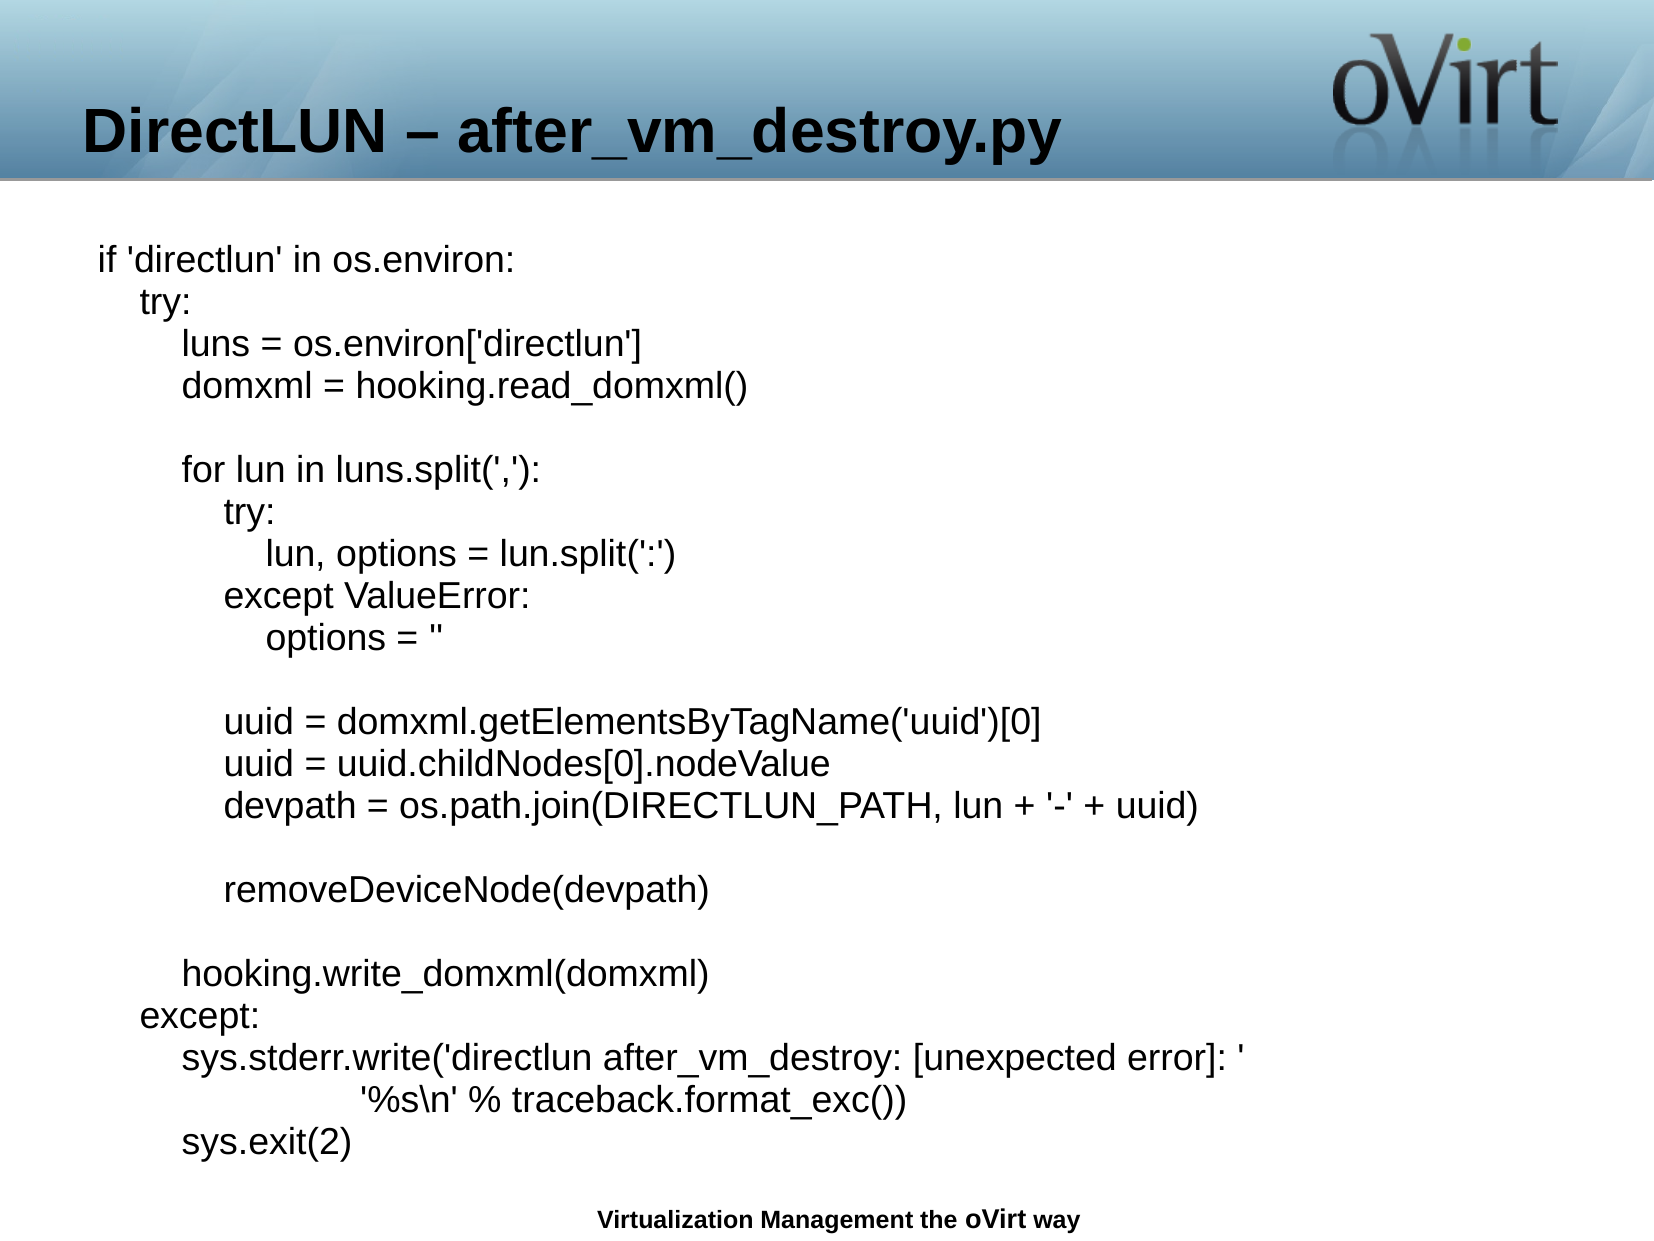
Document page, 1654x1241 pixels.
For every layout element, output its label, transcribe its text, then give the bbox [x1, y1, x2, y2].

title DirectLUN – after_vm_destroy.py [82, 37, 1303, 226]
picture [1333, 25, 1558, 175]
text_box if 'directlun' in os.environ: try: luns = os.environ['directlun'] domxml = hooking.read_domxml() for lun in luns.split(','): try: lun, options = lun.split(':') except ValueError: options = '' uuid = domxml.getElementsByTagName('uuid')[0] uuid = uuid.childNodes[0].nodeValue devpath = os.path.join(DIRECTLUN_PATH, lun + '-' + uuid) removeDeviceNode(devpath) hooking.write_domxml(domxml) except: sys.stderr.write('directlun after_vm_destroy: [unexpected error]: ' '%s\n' % traceback.format_exc()) sys.exit(2) [82, 231, 1261, 1171]
